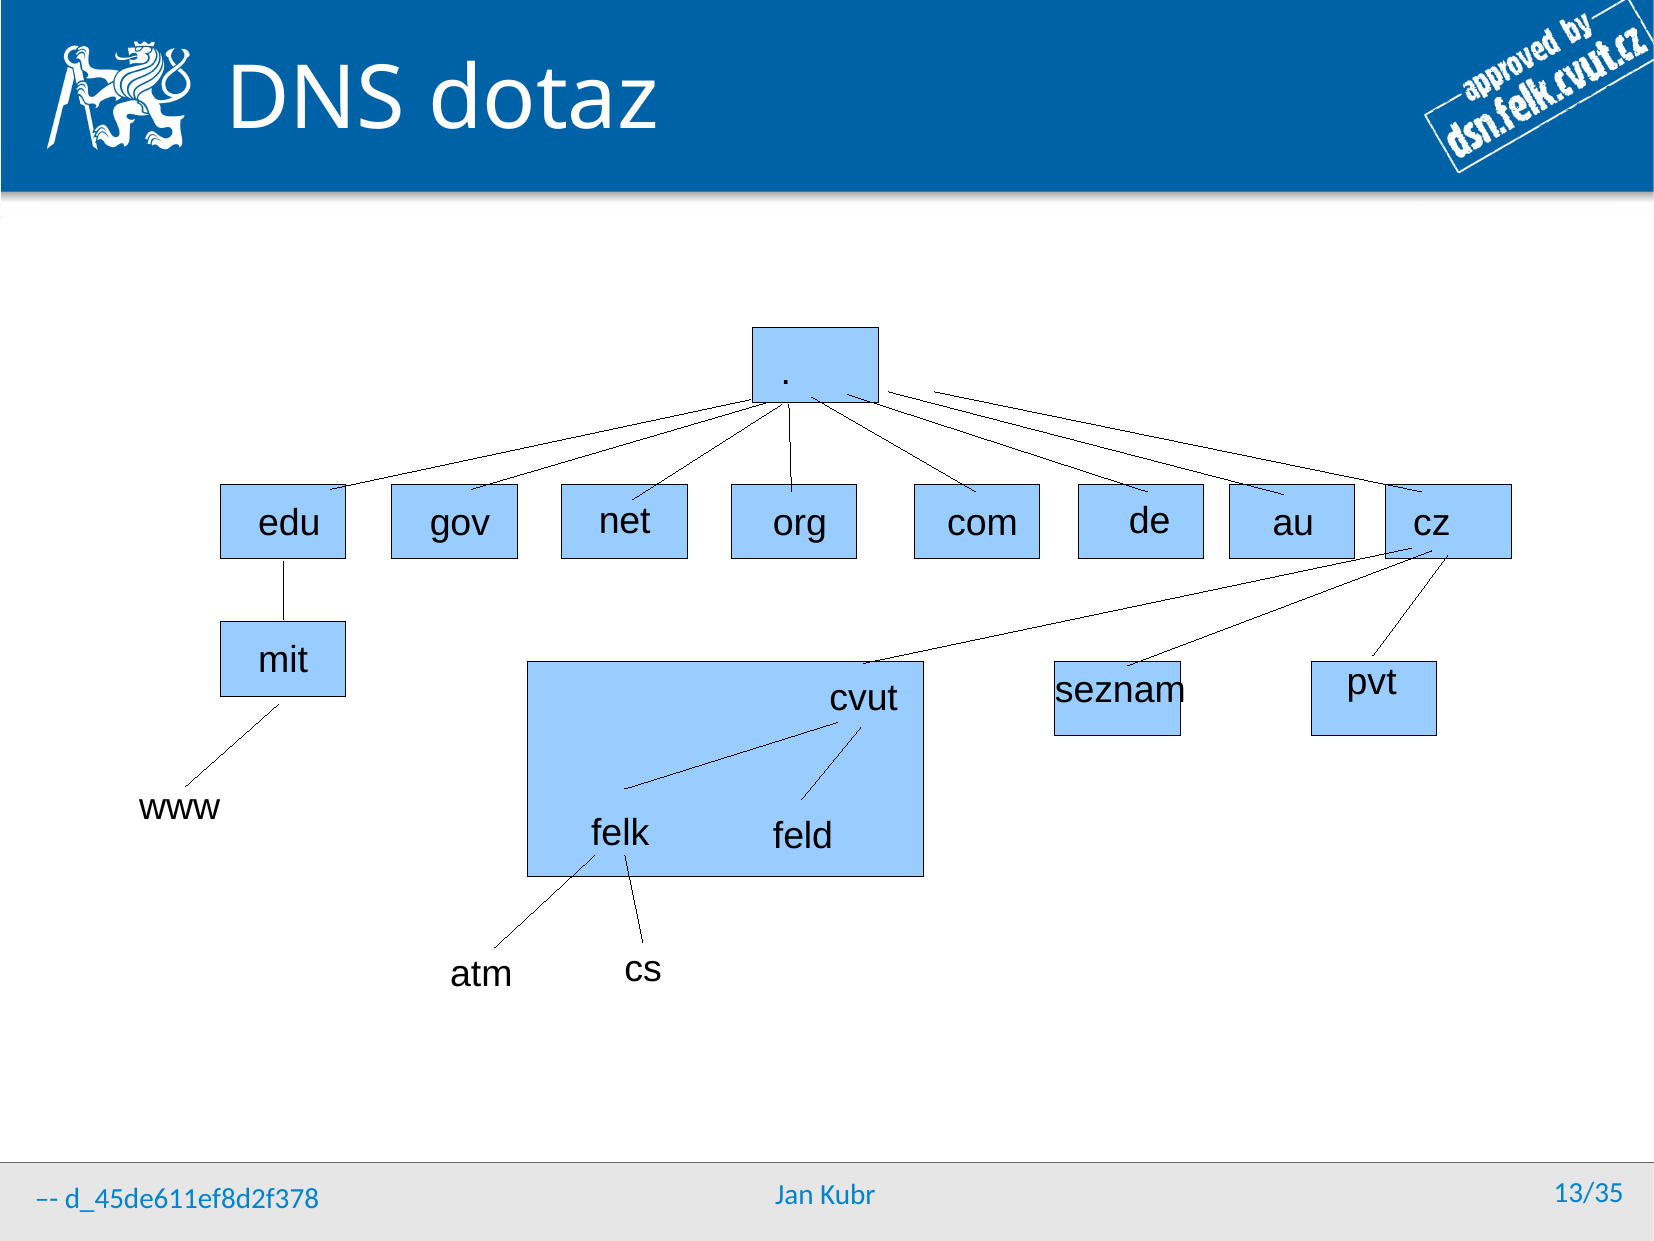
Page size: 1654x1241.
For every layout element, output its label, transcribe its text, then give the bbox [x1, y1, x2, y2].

text_box [220, 484, 346, 559]
text_box de [1114, 491, 1186, 549]
text_box [731, 484, 857, 559]
text_box [1054, 718, 1181, 736]
picture [1, 0, 1654, 217]
text_box cs [609, 940, 677, 997]
text_box [1311, 661, 1437, 736]
text_box [527, 661, 924, 877]
text_box [561, 484, 688, 559]
text_box felk [576, 804, 665, 862]
text_box [914, 484, 1040, 559]
text_box edu [243, 494, 336, 552]
text_box org [758, 494, 842, 552]
text_box pvt [1331, 653, 1412, 711]
text_box au [1257, 494, 1329, 552]
text_box . [765, 343, 807, 401]
text_box atm [435, 945, 528, 1002]
text_box net [583, 491, 666, 549]
text_box [1078, 484, 1204, 559]
text_box cvut [814, 668, 913, 726]
text_box www [124, 778, 236, 836]
text_box [1385, 484, 1512, 559]
text_box com [932, 494, 1033, 552]
text_box [391, 484, 518, 559]
text_box feld [758, 806, 849, 864]
text_box gov [414, 494, 505, 552]
title DNS dotaz [225, 0, 1426, 188]
text_box [752, 327, 879, 403]
text_box mit [220, 621, 346, 697]
text_box seznam [1039, 660, 1201, 718]
text_box [1229, 484, 1355, 559]
text_box cz [1398, 494, 1466, 552]
